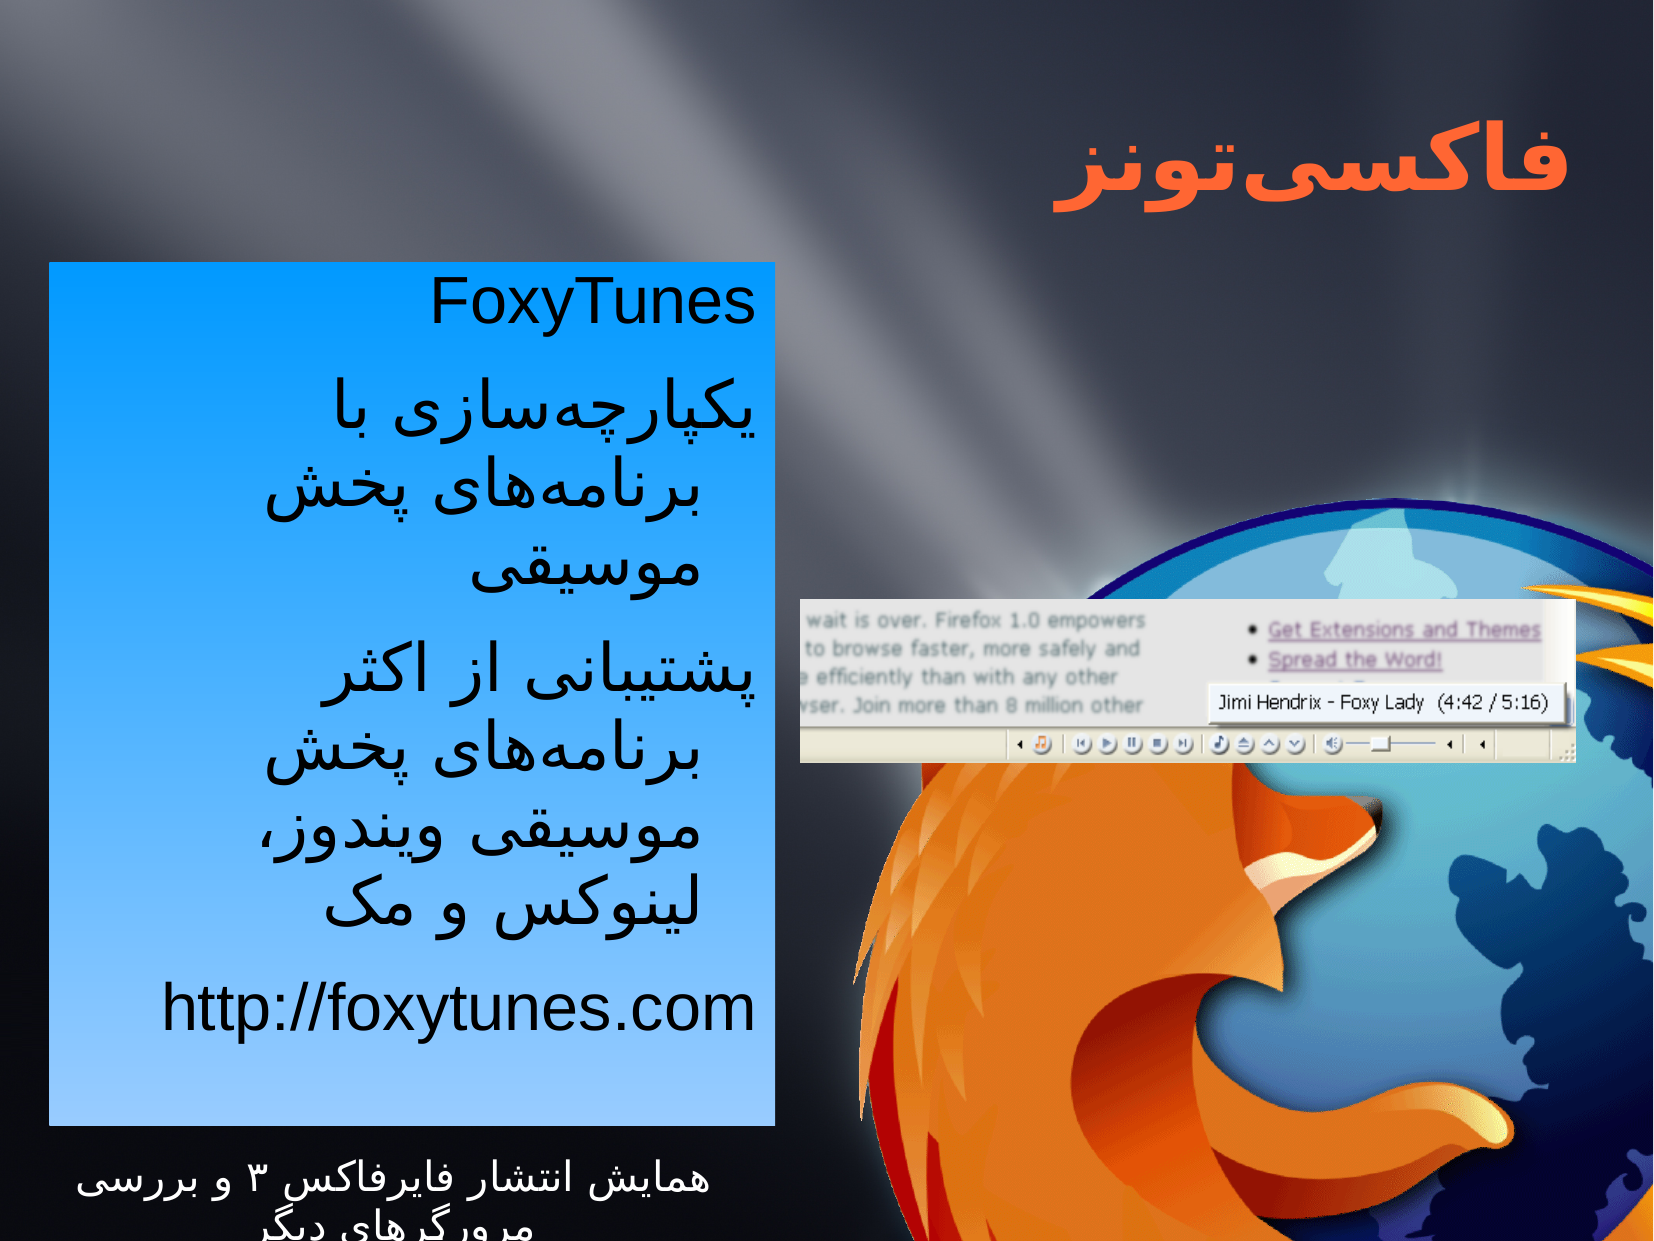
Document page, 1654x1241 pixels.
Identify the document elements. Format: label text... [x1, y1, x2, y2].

list FoxyTunes یکپارچه‌سازی با برنامه‌های پخش موسیقی پشتیبانی از اکثر برنامه‌های پخش موسیقی ویندوز، لینوکس و مک http://foxytunes.com [49, 262, 776, 1126]
picture [0, 0, 1654, 1241]
picture [521, 1231, 528, 1237]
title فاکسی‌تونز [149, 55, 1575, 263]
